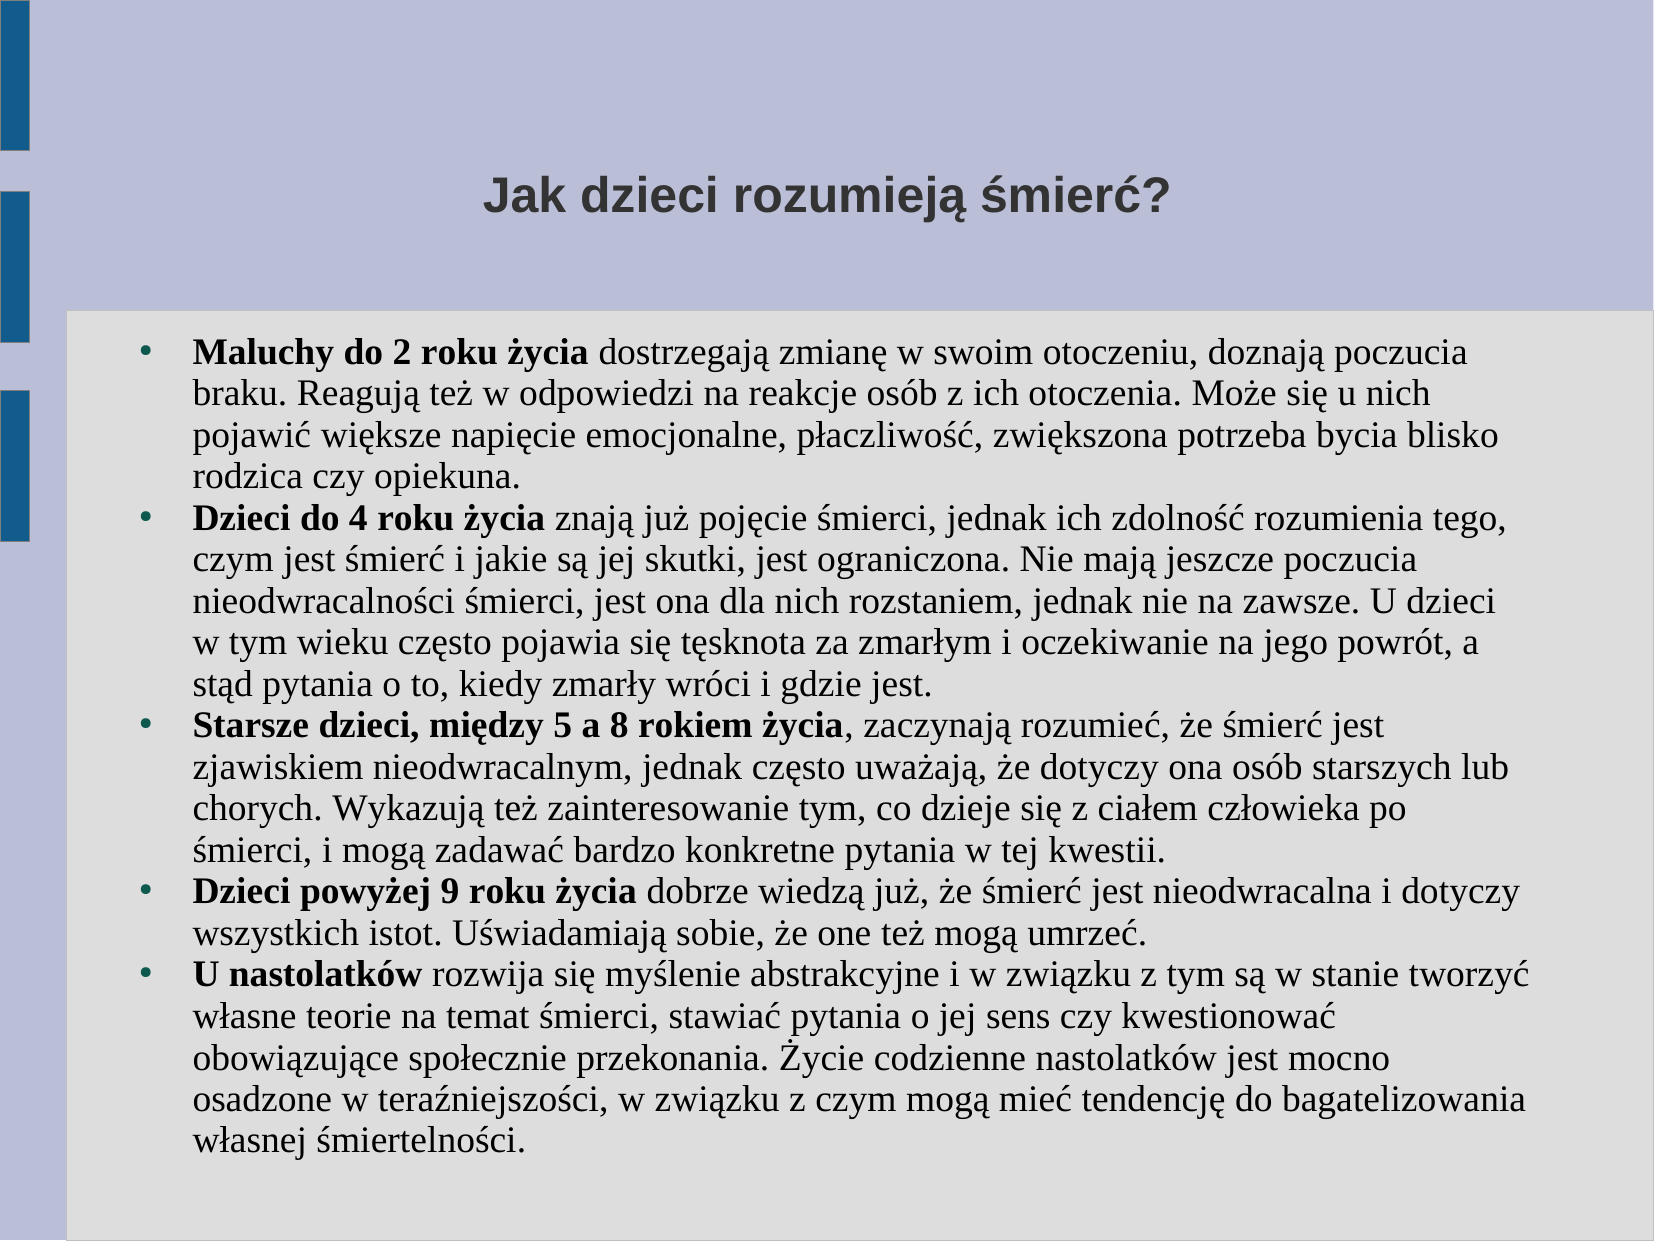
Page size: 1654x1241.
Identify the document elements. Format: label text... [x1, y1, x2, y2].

list Maluchy do 2 roku życia dostrzegają zmianę w swoim otoczeniu, doznają poczucia braku. Reagują też w odpowiedzi na reakcje osób z ich otoczenia. Może się u nich pojawić większe napięcie emocjonalne, płaczliwość, zwiększona potrzeba bycia blisko rodzica czy opiekuna. Dzieci do 4 roku życia znają już pojęcie śmierci, jednak ich zdolność rozumienia tego, czym jest śmierć i jakie są jej skutki, jest ograniczona. Nie mają jeszcze poczucia nieodwracalności śmierci, jest ona dla nich rozstaniem, jednak nie na zawsze. U dzieci w tym wieku często pojawia się tęsknota za zmarłym i oczekiwanie na jego powrót, a stąd pytania o to, kiedy zmarły wróci i gdzie jest. Starsze dzieci, między 5 a 8 rokiem życia, zaczynają rozumieć, że śmierć jest zjawiskiem nieodwracalnym, jednak często uważają, że dotyczy ona osób starszych lub chorych. Wykazują też zainteresowanie tym, co dzieje się z ciałem człowieka po śmierci, i mogą zadawać bardzo konkretne pytania w tej kwestii. Dzieci powyżej 9 roku życia dobrze wiedzą już, że śmierć jest nieodwracalna i dotyczy wszystkich istot. Uświadamiają sobie, że one też mogą umrzeć. U nastolatków rozwija się myślenie abstrakcyjne i w związku z tym są w stanie tworzyć własne teorie na temat śmierci, stawiać pytania o jej sens czy kwestionować obowiązujące społecznie przekonania. Życie codzienne nastolatków jest mocno osadzone w teraźniejszości, w związku z czym mogą mieć tendencję do bagatelizowania własnej śmiertelności. [121, 330, 1534, 1185]
title Jak dzieci rozumieją śmierć? [121, 91, 1534, 299]
